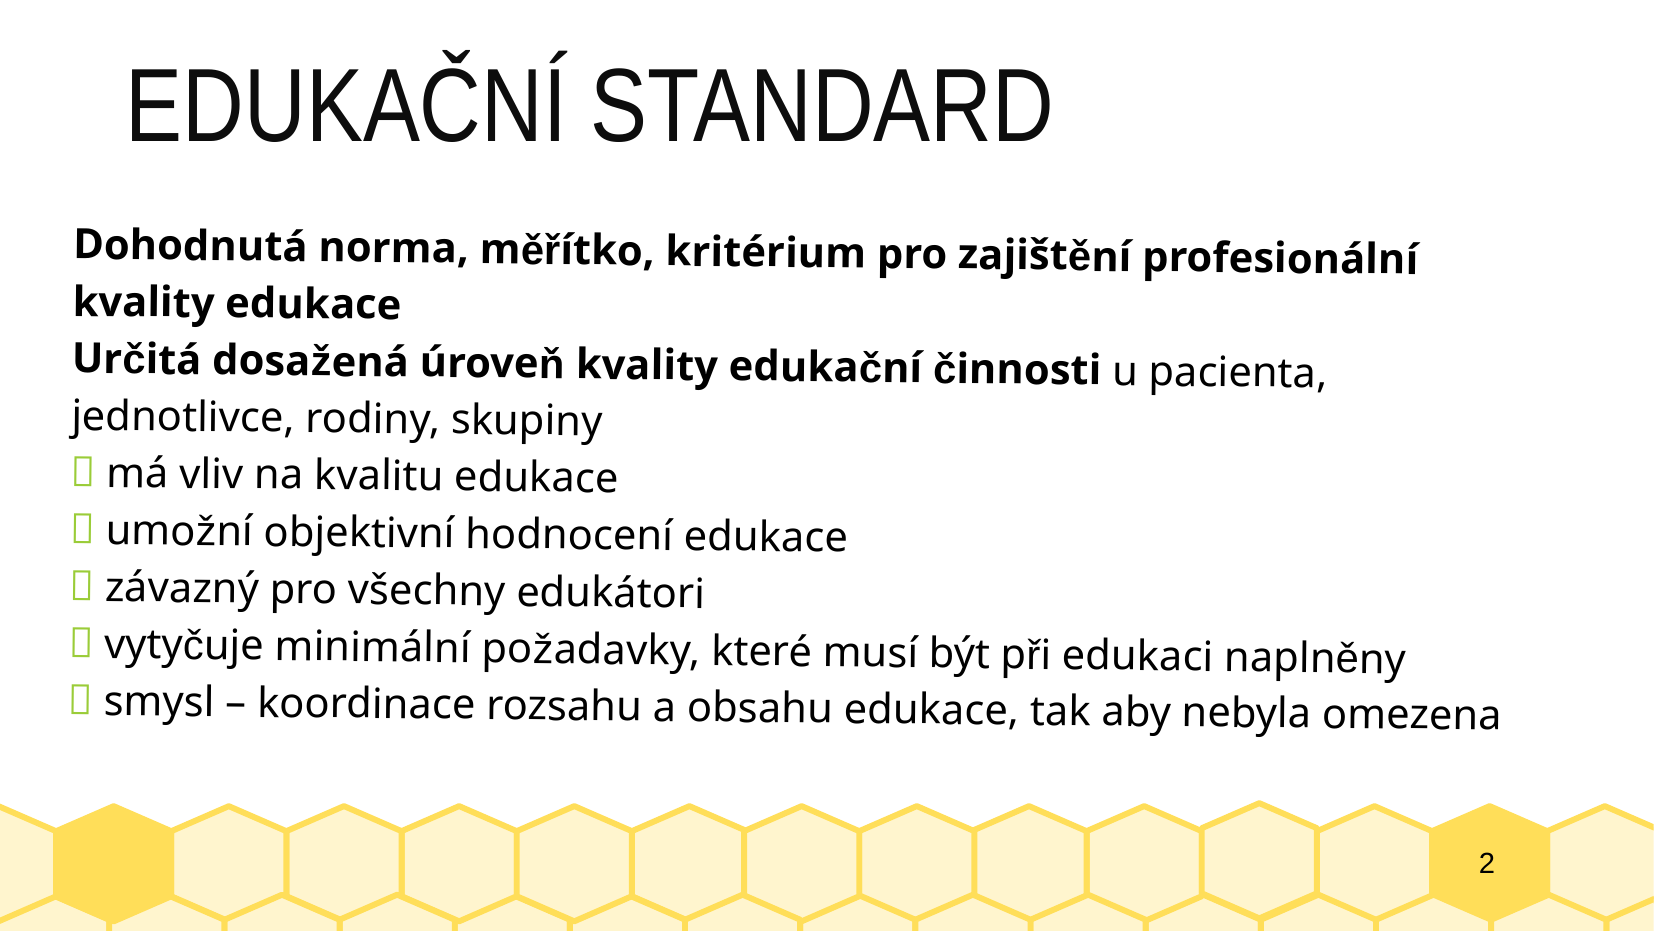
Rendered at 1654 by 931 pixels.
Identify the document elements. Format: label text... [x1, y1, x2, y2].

text_box Dohodnutá norma, měřítko, kritérium pro zajištění profesionální kvality edukace Určitá dosažená úroveň kvality edukační činnosti u pacienta, jednotlivce, rodiny, skupiny  má vliv na kvalitu edukace  umožní objektivní hodnocení edukace  závazný pro všechny edukátori  vytyčuje minimální požadavky, které musí být při edukaci naplněny  smysl – koordinace rozsahu a obsahu edukace, tak aby nebyla omezena [52, 206, 1628, 766]
title EDUKAČNÍ STANDARD [0, 29, 1329, 178]
